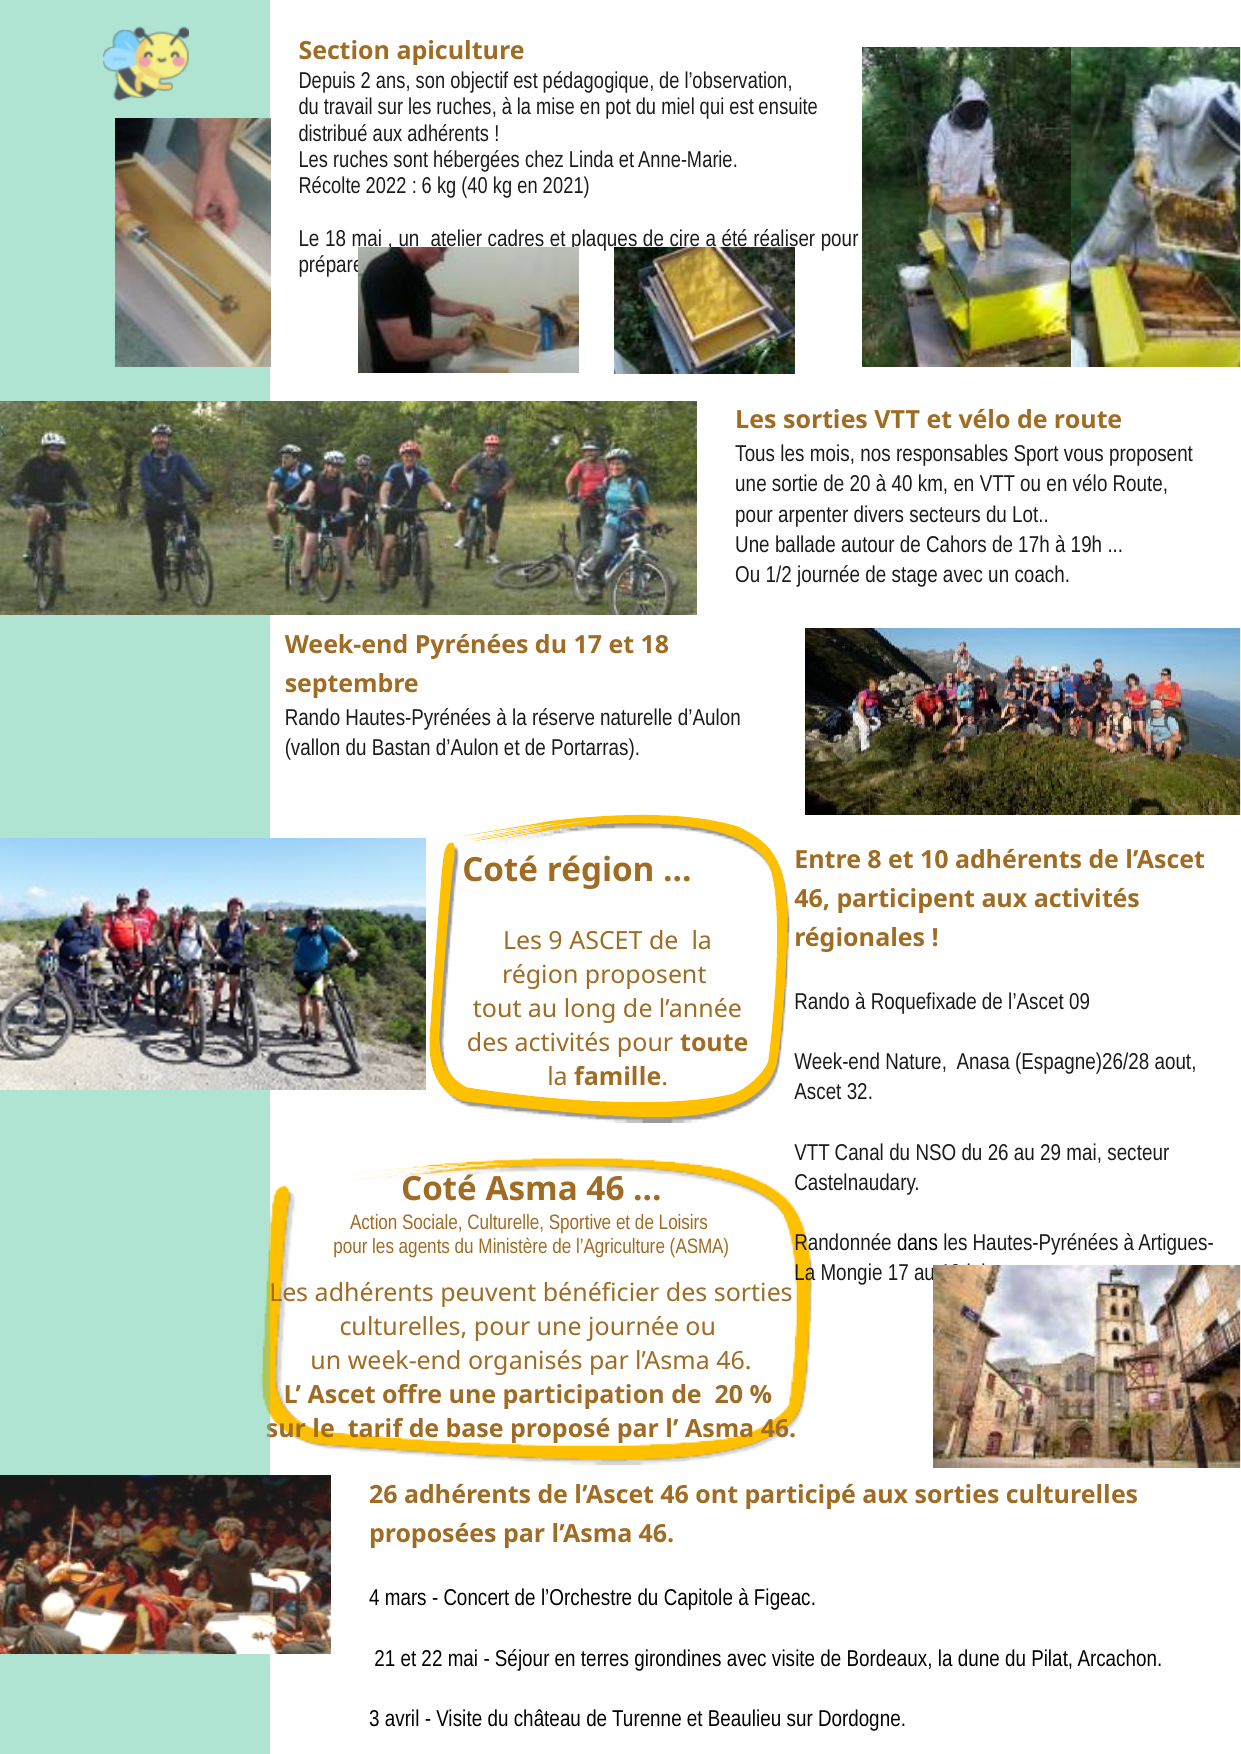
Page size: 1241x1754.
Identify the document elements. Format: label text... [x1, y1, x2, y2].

text_box [0, 0, 271, 401]
text_box [0, 1654, 271, 1754]
text_box Coté région ... Les 9 ASCET de la région proposent tout au long de l’année des activités pour toute la famille. [447, 838, 768, 1104]
picture [271, 1219, 827, 1465]
picture [862, 47, 1241, 367]
text_box Section apiculture Depuis 2 ans, son objectif est pédagogique, de l’observation, du travail sur les ruches, à la mise en pot du miel qui est ensuite distribué aux adhérents ! Les ruches sont hébergées chez Linda et Anne-Marie. Récolte 2022 : 6 kg (40 kg en 2021) Le 18 mai , un atelier cadres et plaques de cire a été réaliser pour préparer les ruches. [283, 25, 875, 290]
picture [805, 628, 1241, 815]
picture [614, 247, 795, 375]
picture [115, 118, 271, 367]
picture [933, 1265, 1241, 1468]
picture [0, 401, 697, 615]
picture [429, 814, 792, 1123]
text_box 26 adhérents de l’Ascet 46 ont participé aux sorties culturelles proposées par l’Asma 46. 4 mars - Concert de l’Orchestre du Capitole à Figeac. 21 et 22 mai - Séjour en terres girondines avec visite de Bordeaux, la dune du Pilat, Arcachon. 3 avril - Visite du château de Turenne et Beaulieu sur Dordogne. 8 octobre – Visite du vignoble Château Chambert. [354, 1464, 1241, 1754]
text_box Les sorties VTT et vélo de route Tous les mois, nos responsables Sport vous proposent une sortie de 20 à 40 km, en VTT ou en vélo Route, pour arpenter divers secteurs du Lot.. Une ballade autour de Cahors de 17h à 19h ... Ou 1/2 journée de stage avec un coach. [720, 389, 1241, 586]
picture [0, 1475, 331, 1654]
picture [0, 838, 426, 1090]
text_box Coté Asma 46 … Action Sociale, Culturelle, Sportive et de Loisirs pour les agents du Ministère de l’Agriculture (ASMA) Les adhérents peuvent bénéficier des sorties culturelles, pour une journée ou un week-end organisés par l’Asma 46. L’ Ascet offre une participation de 20 % sur le tarif de base proposé par l’ Asma 46. [271, 1157, 815, 1430]
text_box [0, 615, 271, 838]
picture [103, 21, 189, 107]
text_box [0, 1090, 271, 1475]
text_box Week-end Pyrénées du 17 et 18 septembre Rando Hautes-Pyrénées à la réserve naturelle d’Aulon (vallon du Bastan d’Aulon et de Portarras). [270, 614, 815, 773]
text_box Entre 8 et 10 adhérents de l’Ascet 46, participent aux activités régionales ! Rando à Roquefixade de l’Ascet 09 Week-end Nature, Anasa (Espagne)26/28 aout, Ascet 32. VTT Canal du NSO du 26 au 29 mai, secteur Castelnaudary. Randonnée dans les Hautes-Pyrénées à Artigues-La Mongie 17 au 19 juin. [779, 828, 1240, 1219]
picture [358, 247, 579, 373]
